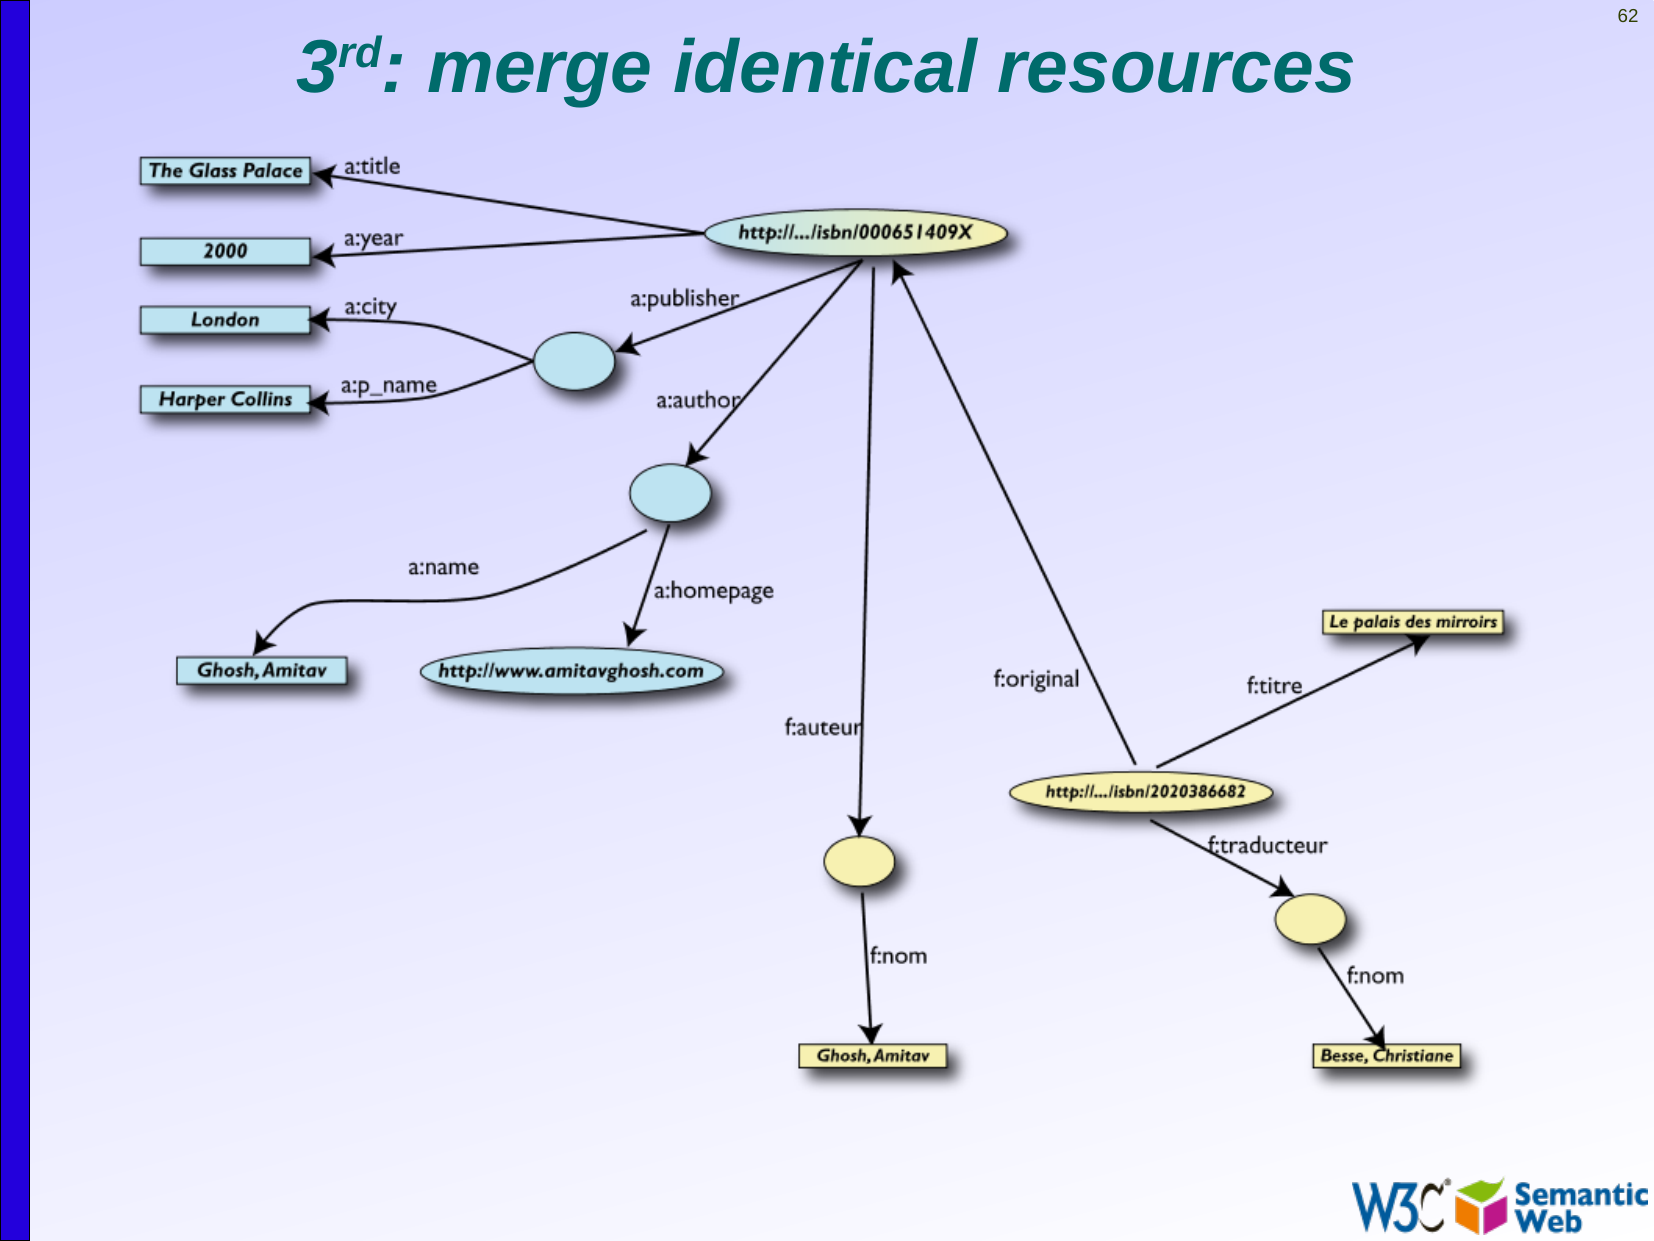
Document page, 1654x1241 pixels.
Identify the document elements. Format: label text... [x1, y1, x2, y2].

picture [128, 146, 1535, 1100]
title 3rd: merge identical resources [0, 5, 1654, 125]
picture [1352, 1175, 1648, 1235]
